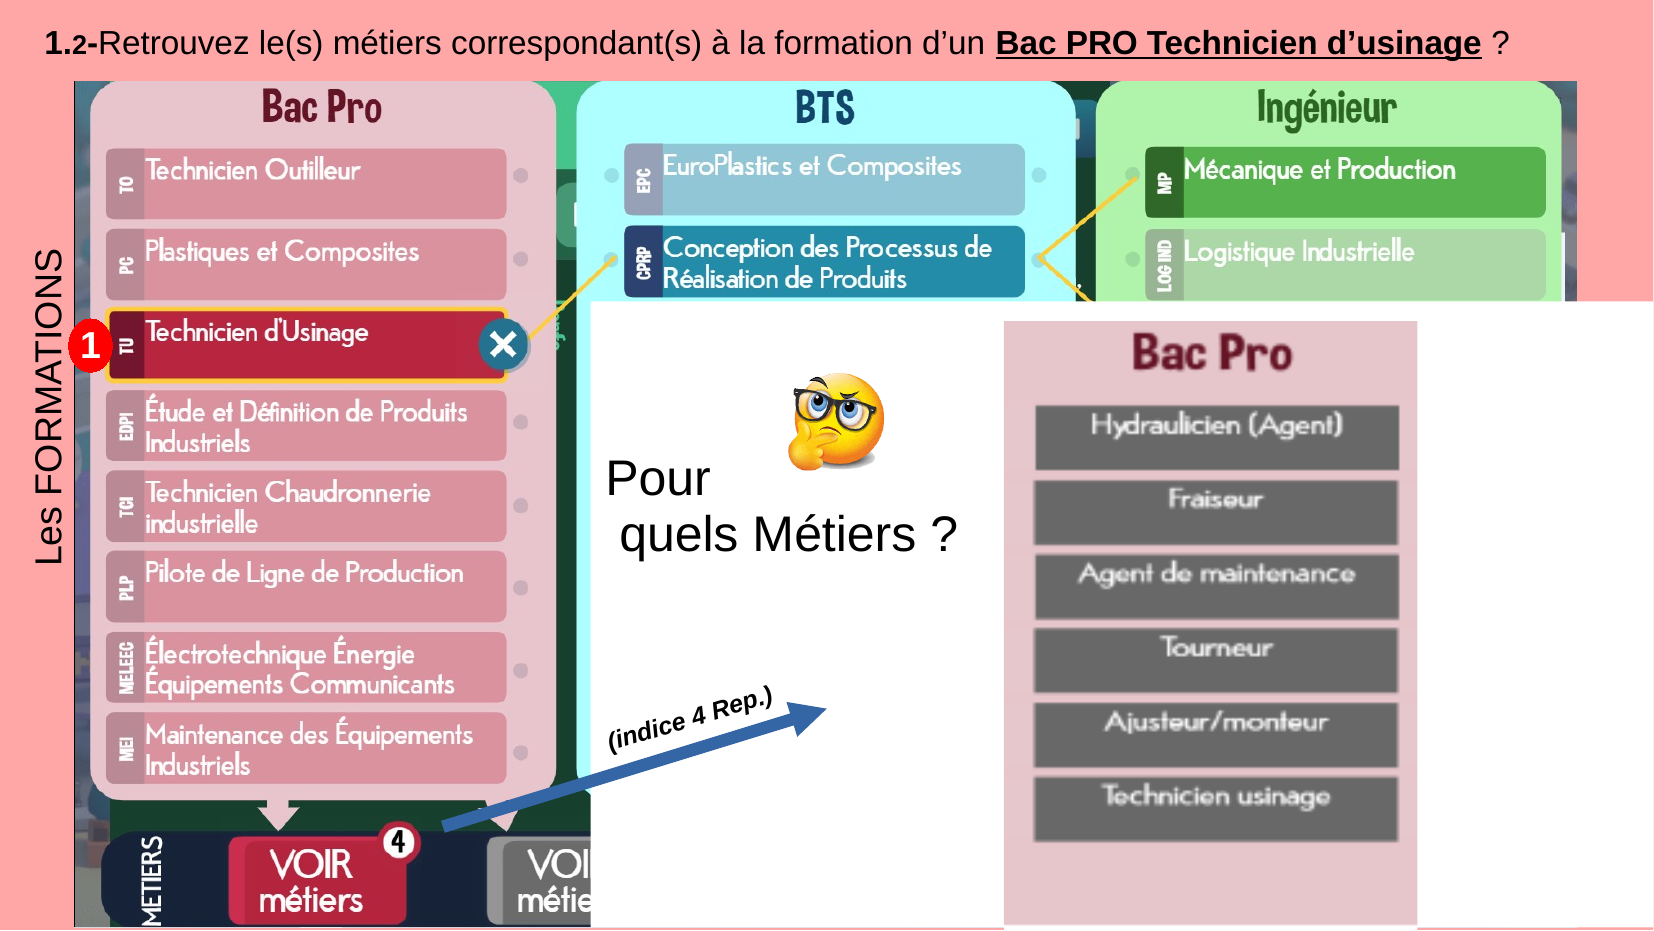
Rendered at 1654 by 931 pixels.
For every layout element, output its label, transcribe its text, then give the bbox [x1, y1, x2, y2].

picture [784, 369, 886, 473]
text_box [590, 301, 1654, 928]
text_box 1 [68, 318, 113, 373]
text_box Pour quels Métiers ? [590, 442, 975, 570]
text_box 1.2-Retrouvez le(s) métiers correspondant(s) à la formation d’un Bac PRO Technicien d’usinage ? [29, 17, 1654, 70]
text_box [590, 711, 789, 774]
picture [1003, 321, 1418, 931]
picture [74, 81, 1577, 928]
text_box (indice 4 Rep.) [587, 658, 827, 768]
text_box Les FORMATIONS [19, 124, 91, 582]
